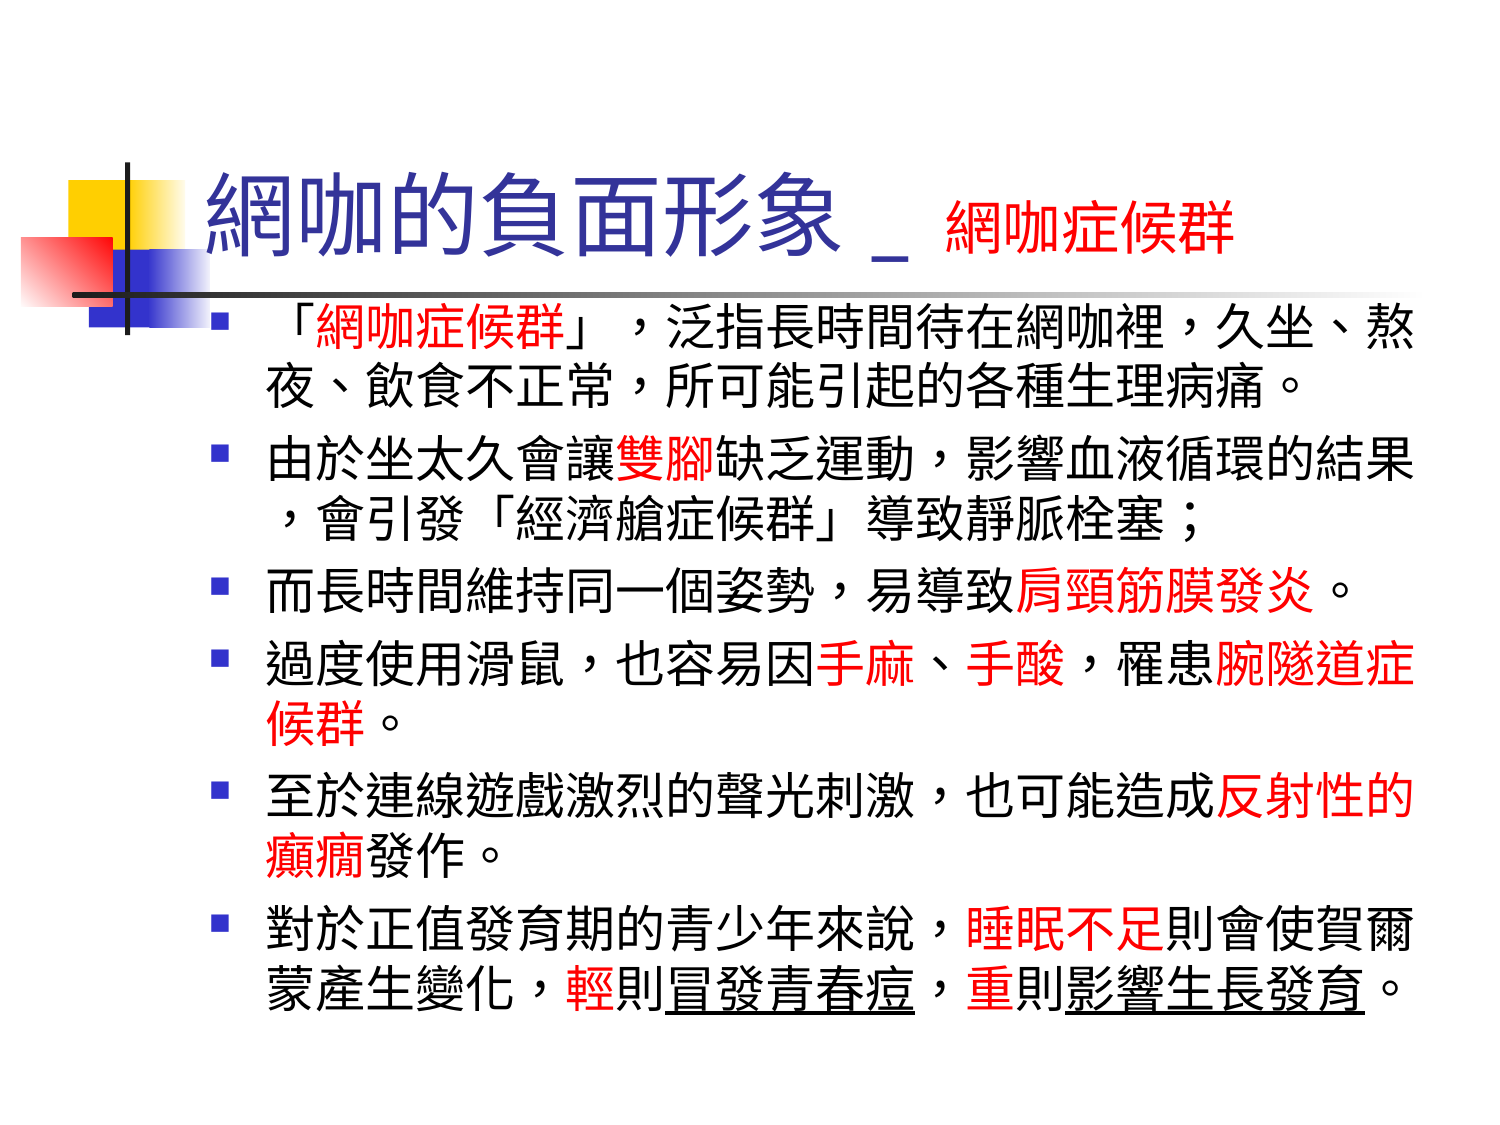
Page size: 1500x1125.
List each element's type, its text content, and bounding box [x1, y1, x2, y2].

title 網咖的負面形象_網咖症候群 [188, 35, 1468, 276]
list 「網咖症候群」，泛指長時間待在網咖裡，久坐、熬夜、飲食不正常，所可能引起的各種生理病痛。 由於坐太久會讓雙腳缺乏運動，影響血液循環的結果，會引發「經濟艙症候群」導致靜脈栓塞； 而長時間維持同一個姿勢，易導致肩頸筋膜發炎。 過度使用滑鼠，也容易因手麻、手酸，罹患腕隧道症候群。 至於連線遊戲激烈的聲光刺激，也可能造成反射性的癲癇發作。 對於正值發育期的青少年來說，睡眠不足則會使賀爾蒙產生變化，輕則冒發青春痘，重則影響生長發育。 [193, 287, 1469, 1070]
